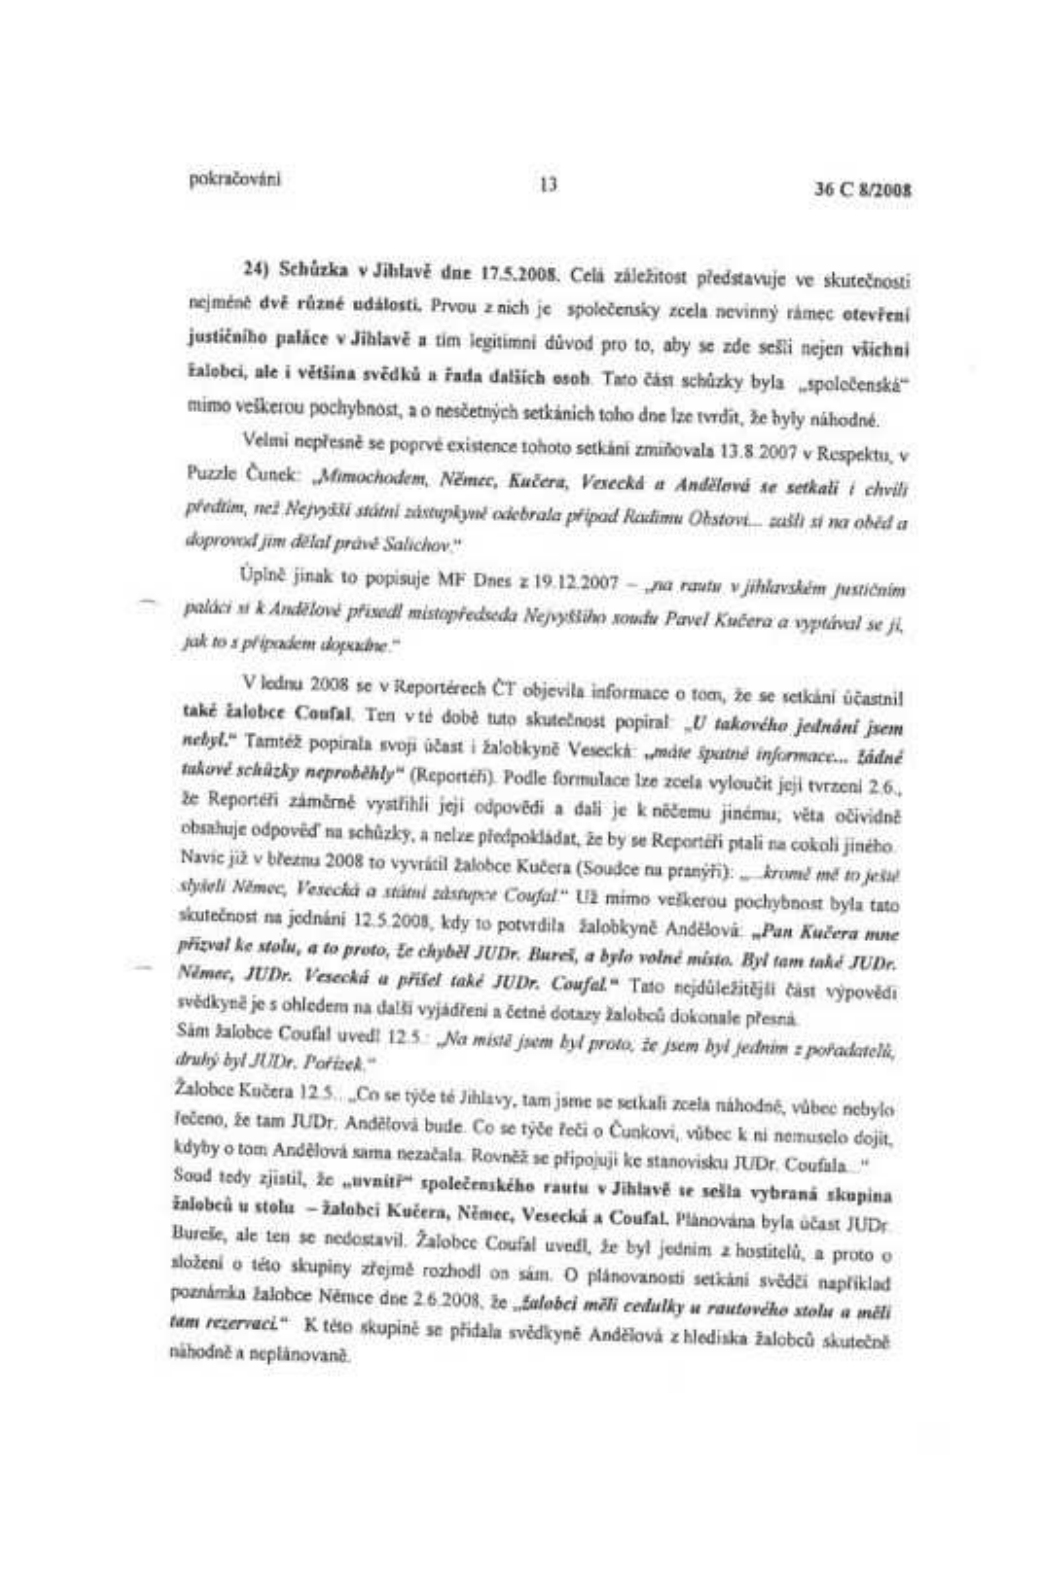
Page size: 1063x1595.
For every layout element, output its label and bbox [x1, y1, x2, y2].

picture [62, 132, 1008, 1468]
